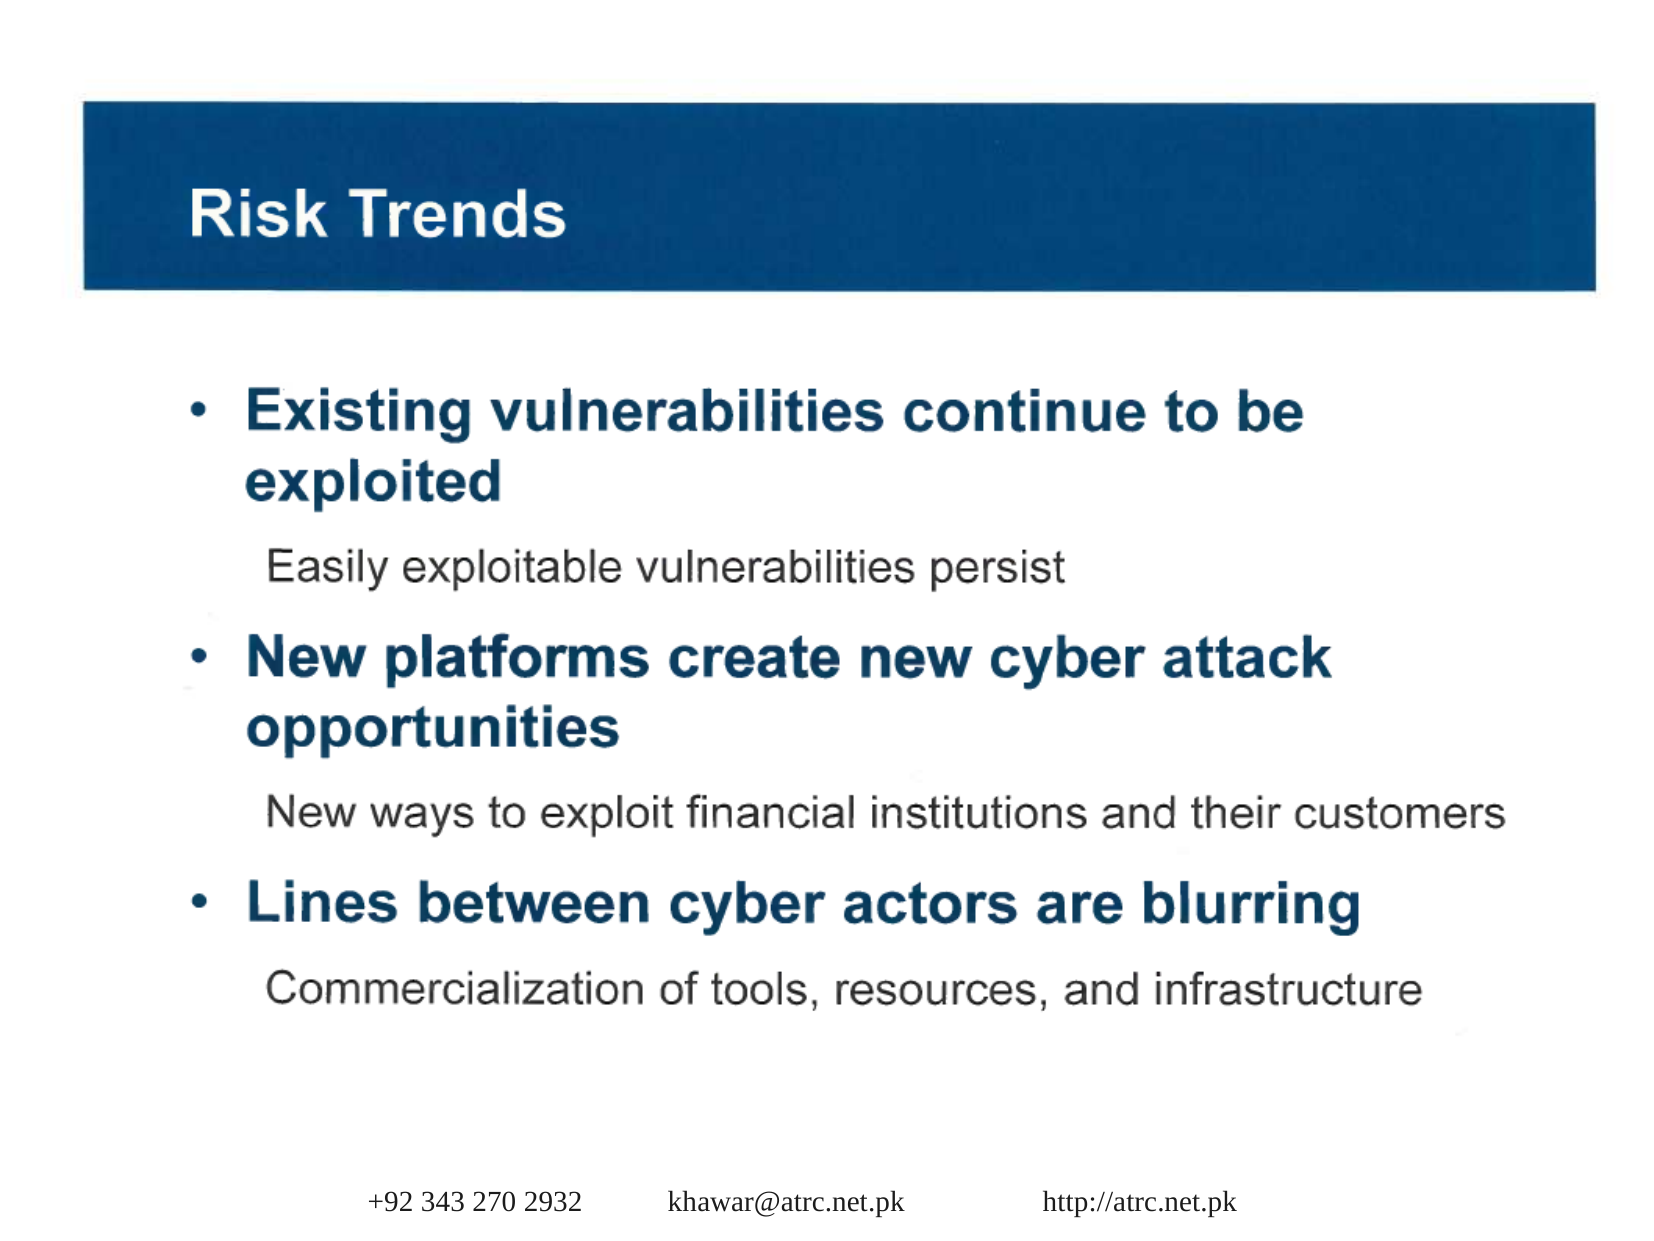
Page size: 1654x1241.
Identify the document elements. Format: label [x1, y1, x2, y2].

picture [41, 78, 1626, 1172]
